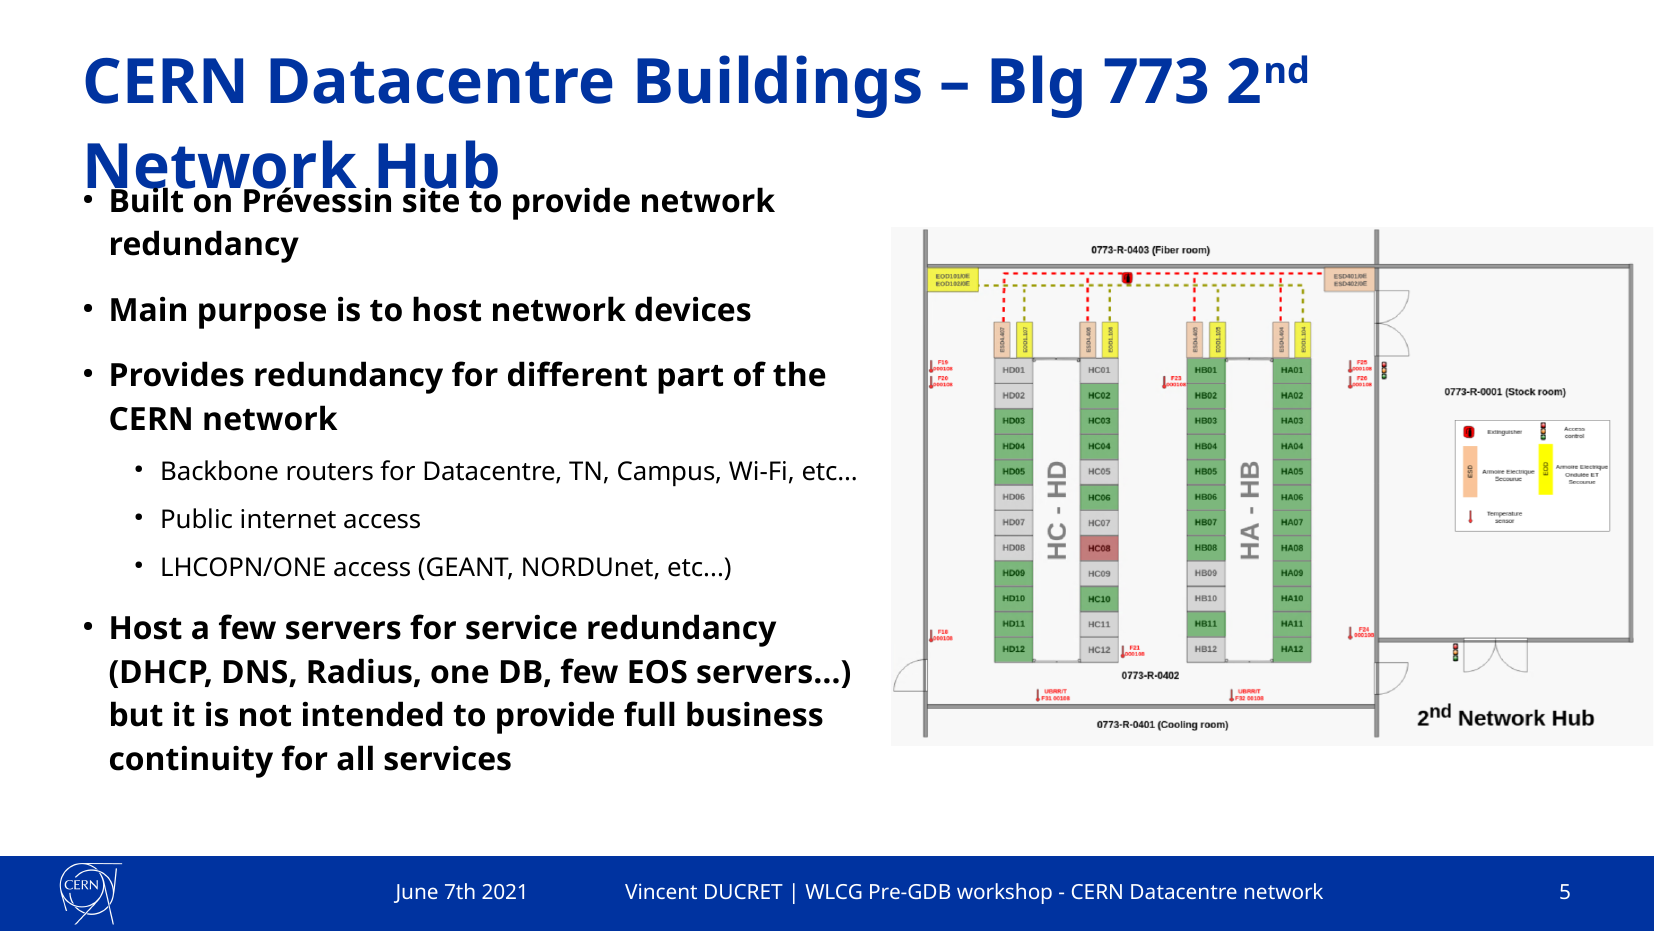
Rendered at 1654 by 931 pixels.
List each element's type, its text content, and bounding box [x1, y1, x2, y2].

title CERN Datacentre Buildings – Blg 773 2nd Network Hub [82, 37, 1571, 193]
picture [891, 227, 1654, 746]
list Built on Prévessin site to provide network redundancy Main purpose is to host network devices Provides redundancy for different part of the CERN network Backbone routers for Datacentre, TN, Campus, Wi-Fi, etc… Public internet access LHCOPN/ONE access (GEANT, NORDUnet, etc...) Host a few servers for service redundancy (DHCP, DNS, Radius, one DB, few EOS servers…) but it is not intended to provide full business continuity for all services [82, 177, 886, 795]
picture [56, 859, 127, 928]
